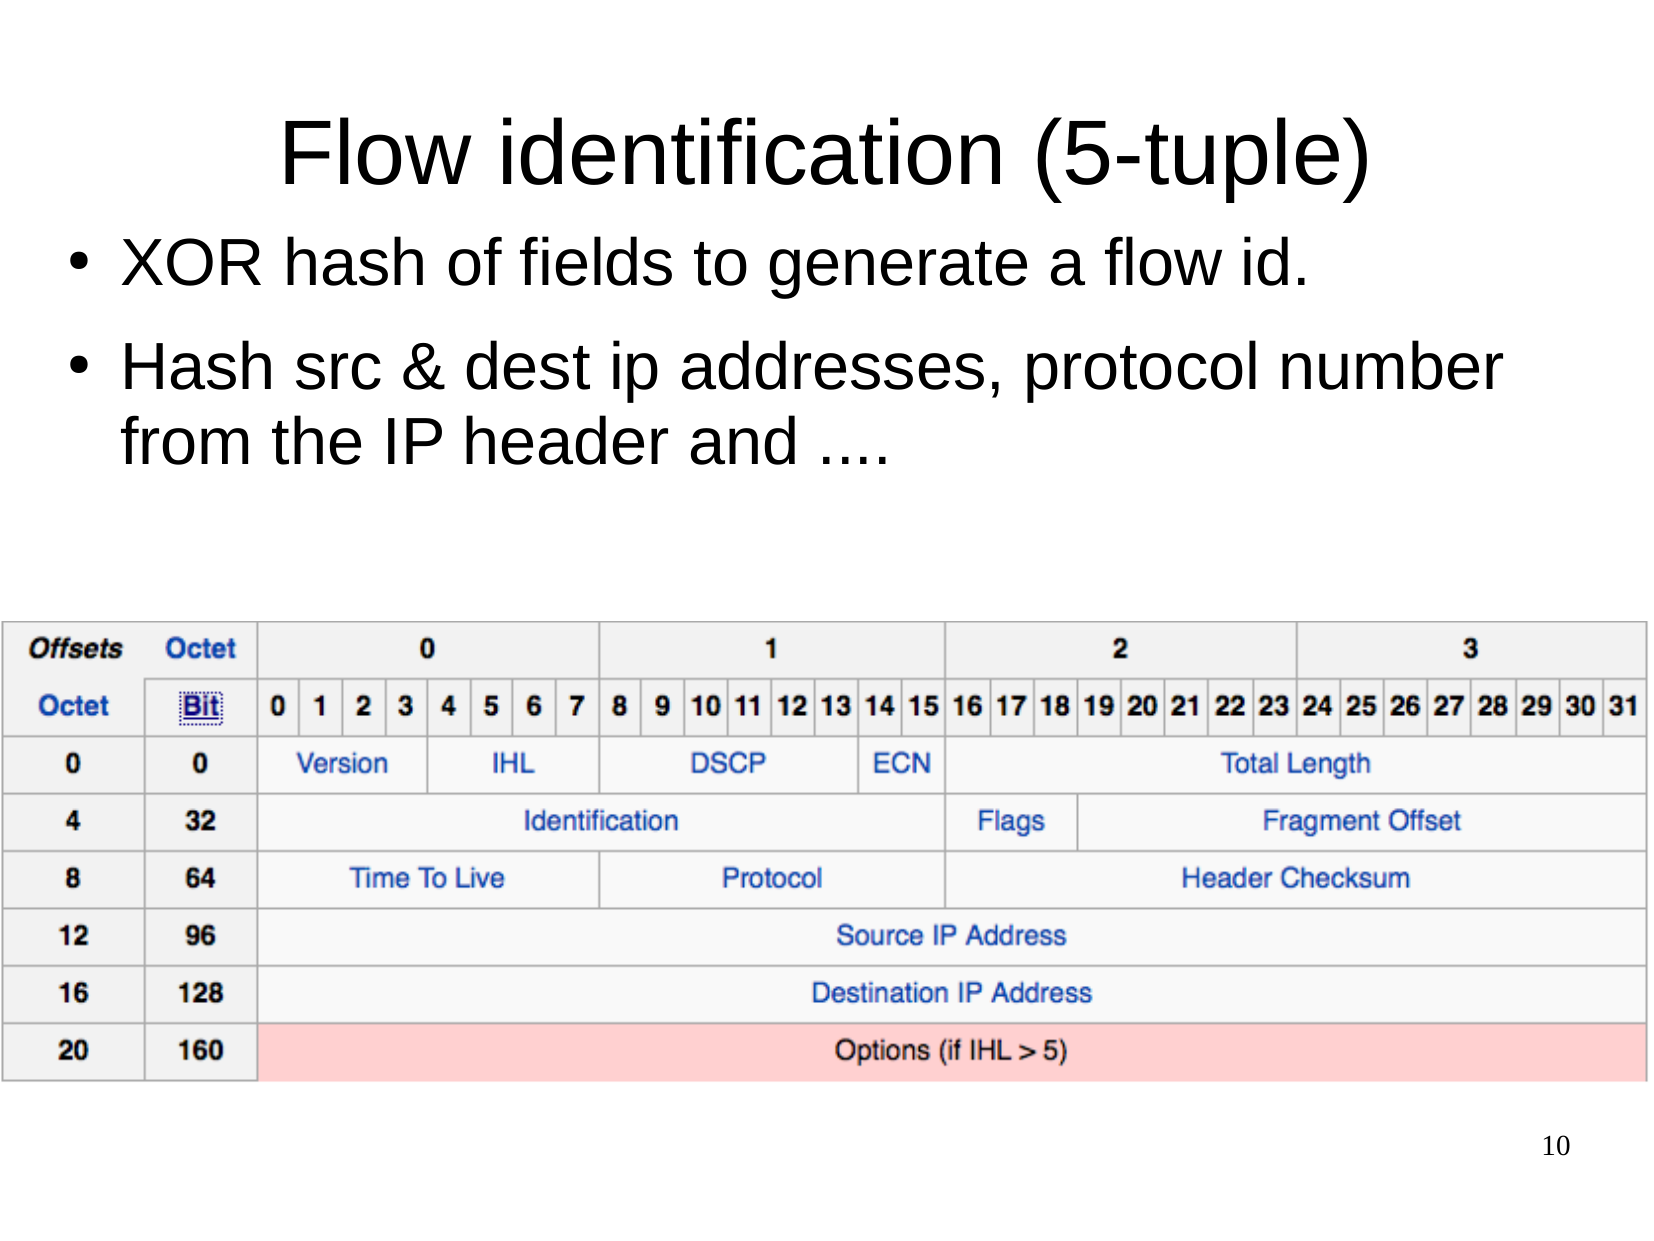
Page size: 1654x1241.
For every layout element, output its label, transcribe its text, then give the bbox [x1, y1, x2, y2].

title Flow identification (5-tuple) [82, 49, 1571, 225]
picture [0, 621, 1654, 1088]
list XOR hash of fields to generate a flow id. Hash src & dest ip addresses, protocol number from the IP header and .... [49, 225, 1576, 601]
